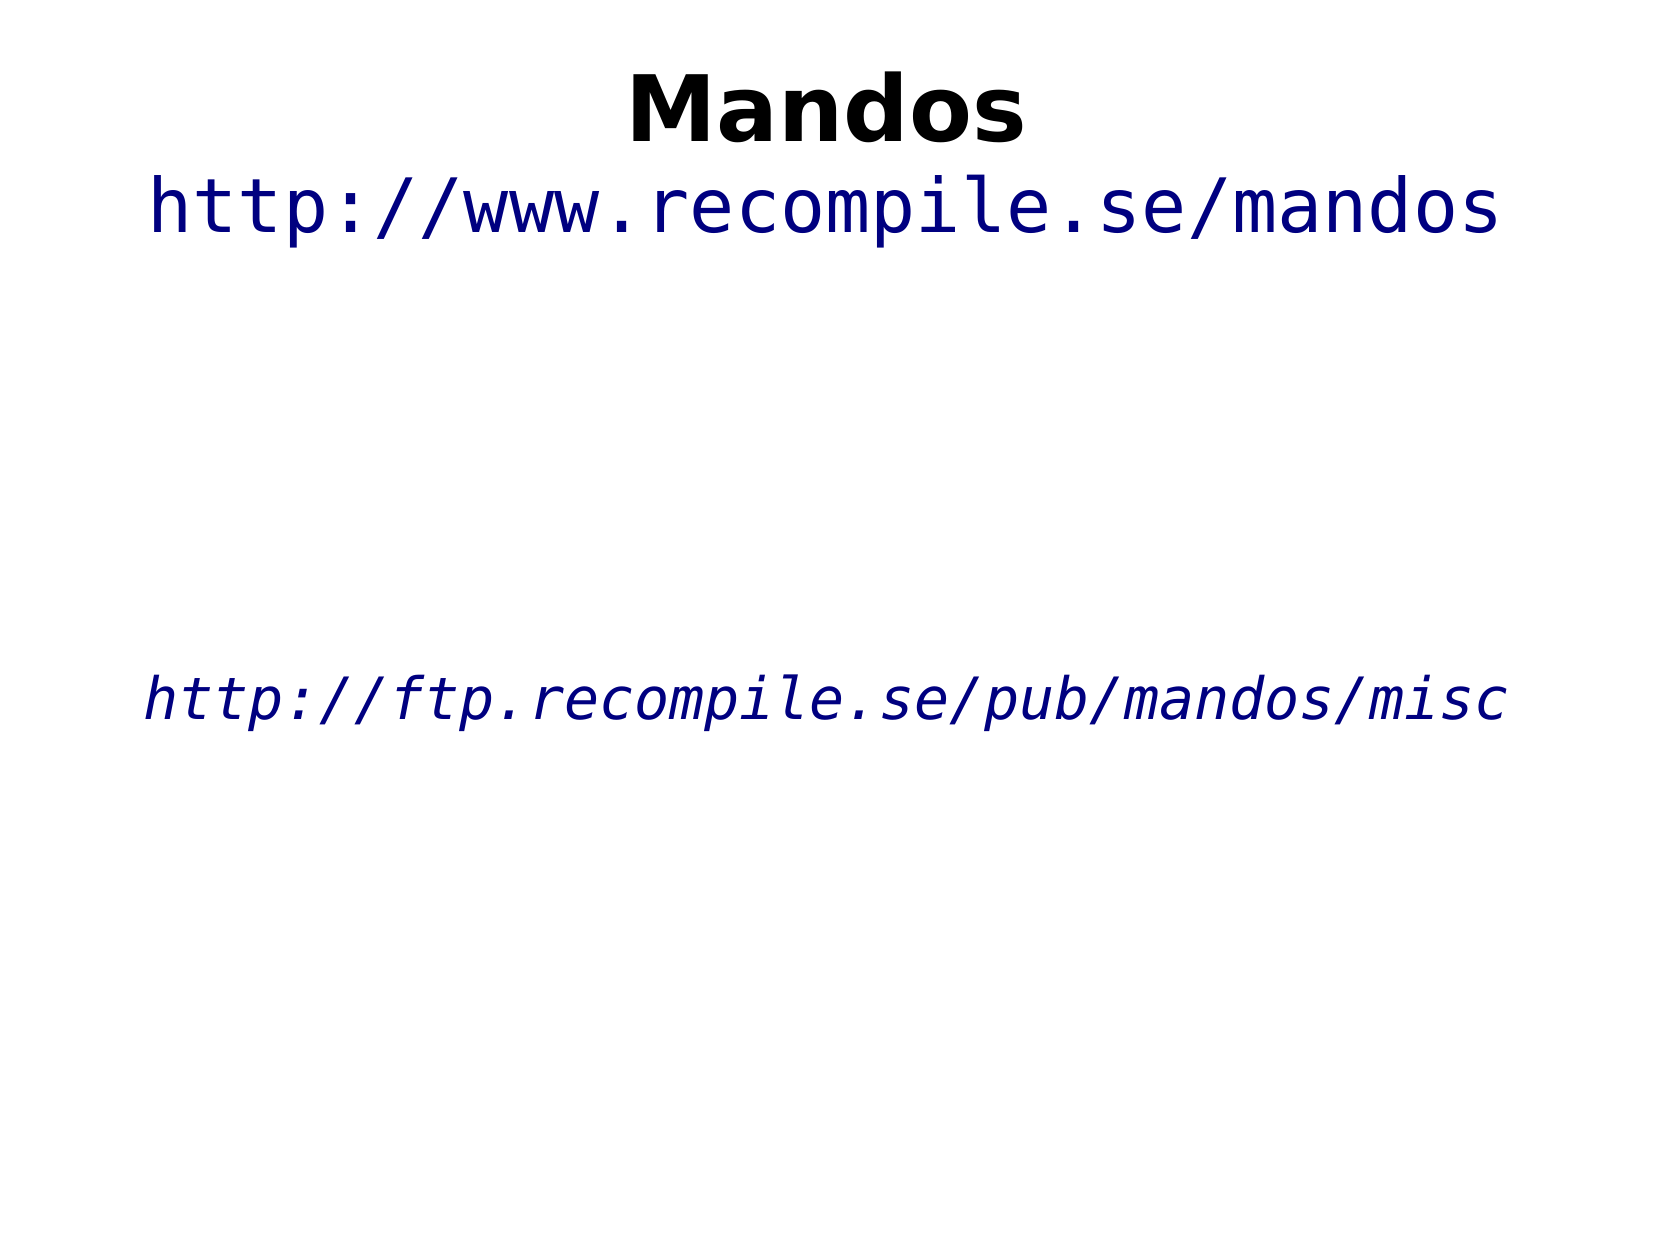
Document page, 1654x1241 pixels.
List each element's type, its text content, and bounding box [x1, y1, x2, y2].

title Mandos http://www.recompile.se/mandos [82, 49, 1571, 257]
subtitle http://ftp.recompile.se/pub/mandos/misc [82, 297, 1571, 1102]
